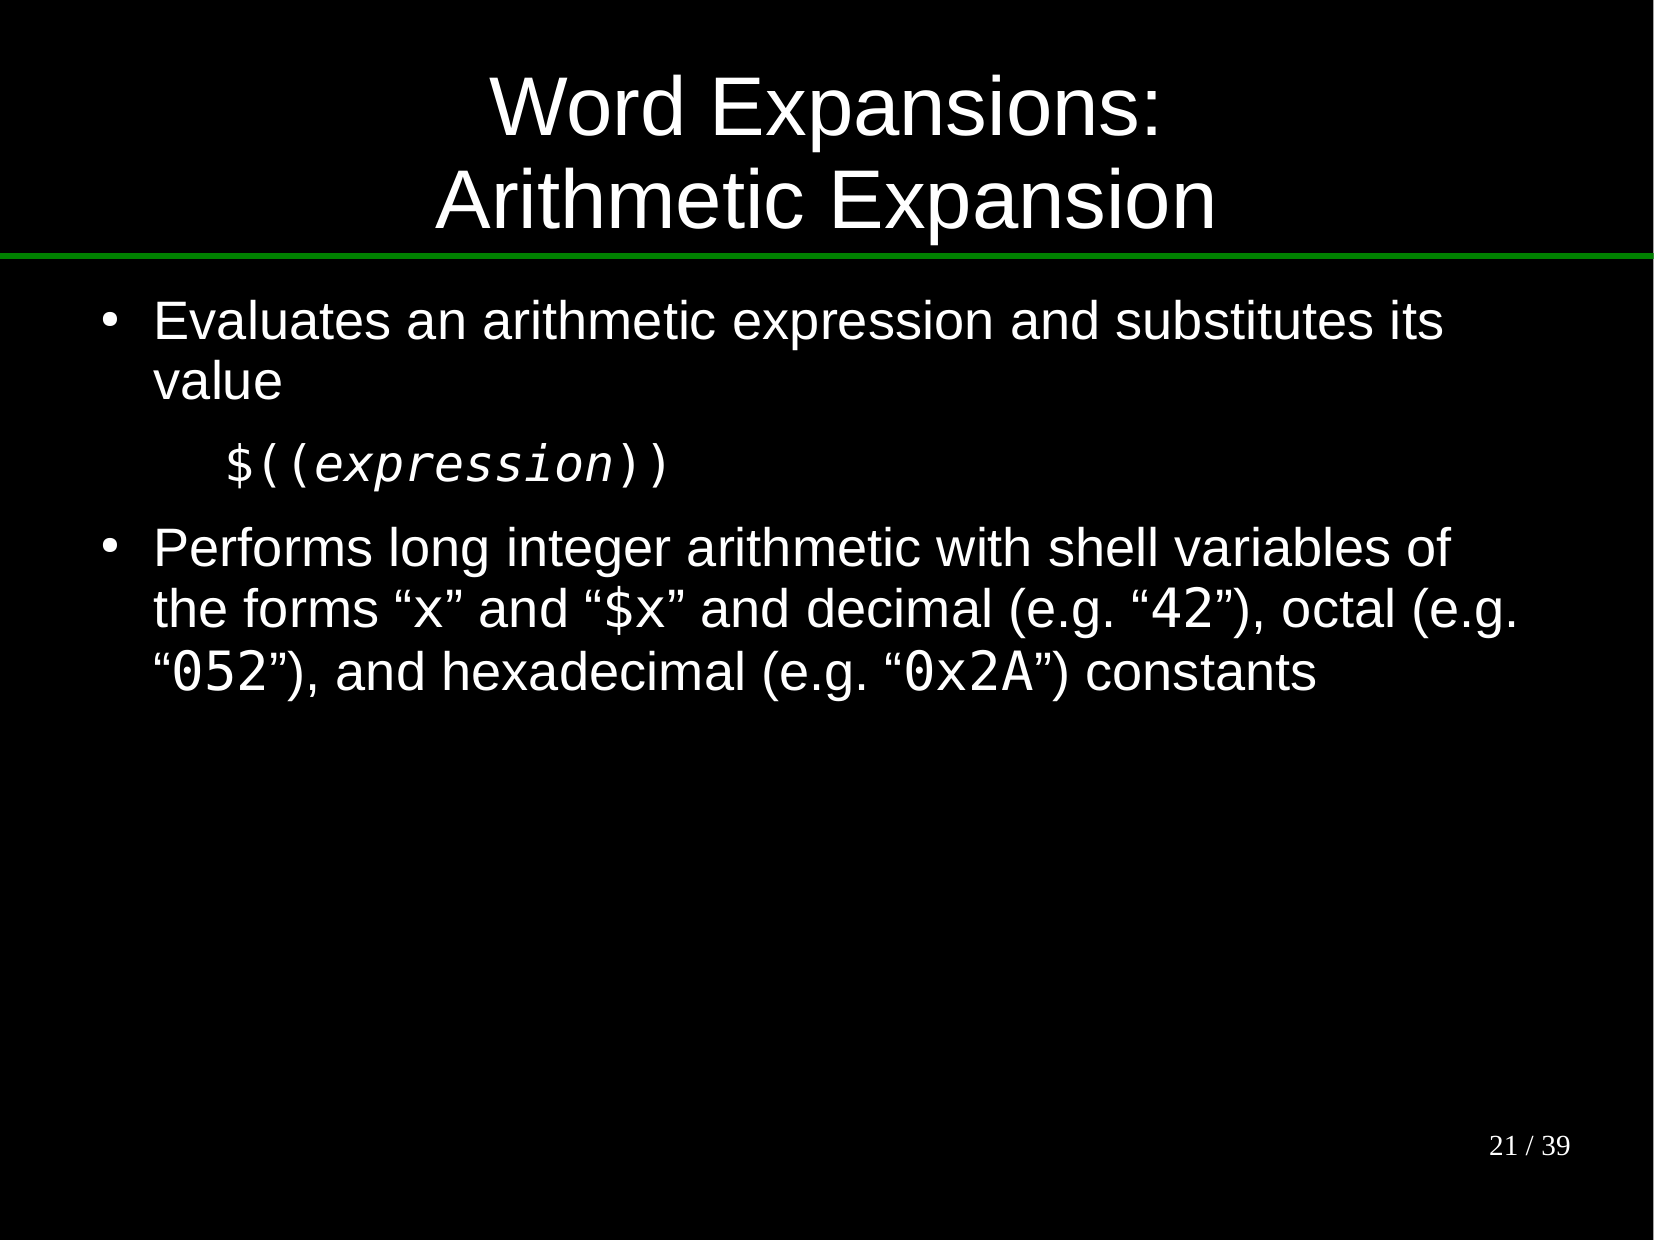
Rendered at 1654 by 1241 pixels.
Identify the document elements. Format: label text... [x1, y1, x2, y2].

list Evaluates an arithmetic expression and substitutes its value $((expression)) Performs long integer arithmetic with shell variables of the forms “x” and “$x” and decimal (e.g. “42”), octal (e.g. “052”), and hexadecimal (e.g. “0x2A”) constants [82, 290, 1538, 1010]
title Word Expansions: Arithmetic Expansion [82, 49, 1571, 257]
